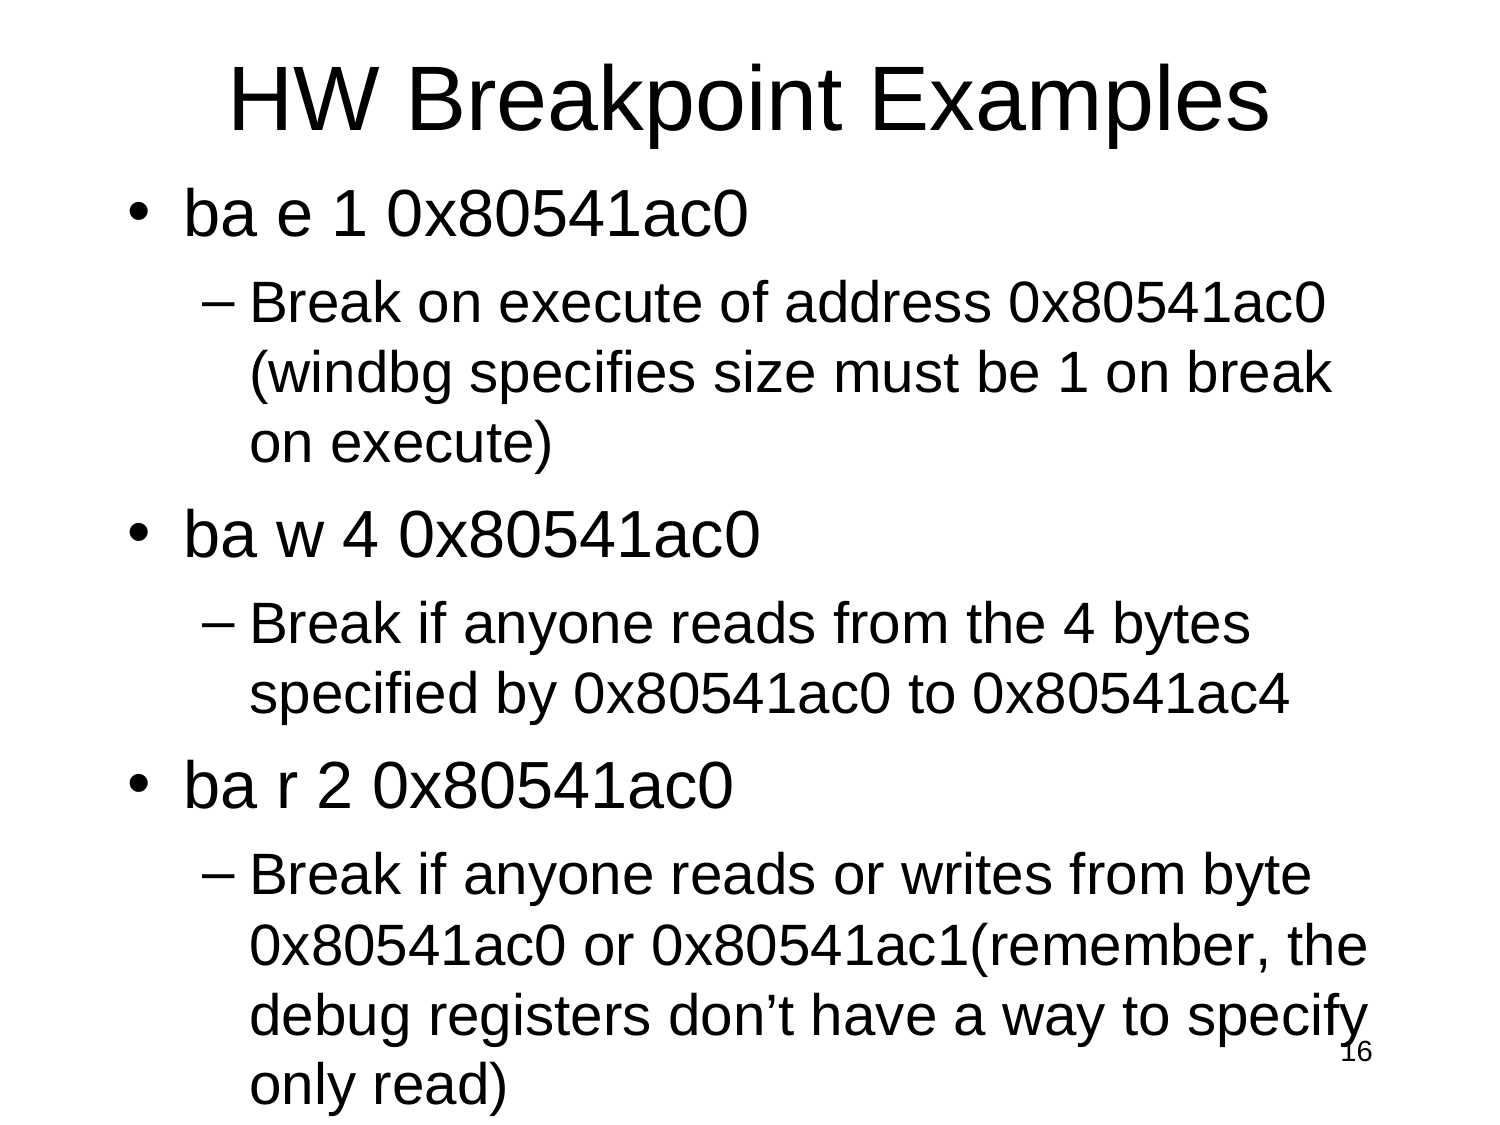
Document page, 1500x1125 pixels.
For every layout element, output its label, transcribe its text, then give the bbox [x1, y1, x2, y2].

list ba e 1 0x80541ac0 Break on execute of address 0x80541ac0 (windbg specifies size must be 1 on break on execute) ba w 4 0x80541ac0 Break if anyone reads from the 4 bytes specified by 0x80541ac0 to 0x80541ac4 ba r 2 0x80541ac0 Break if anyone reads or writes from byte 0x80541ac0 or 0x80541ac1(remember, the debug registers don’t have a way to specify only read) [112, 162, 1388, 1125]
title HW Breakpoint Examples [112, 0, 1388, 162]
text_box <number> [1074, 1025, 1388, 1101]
